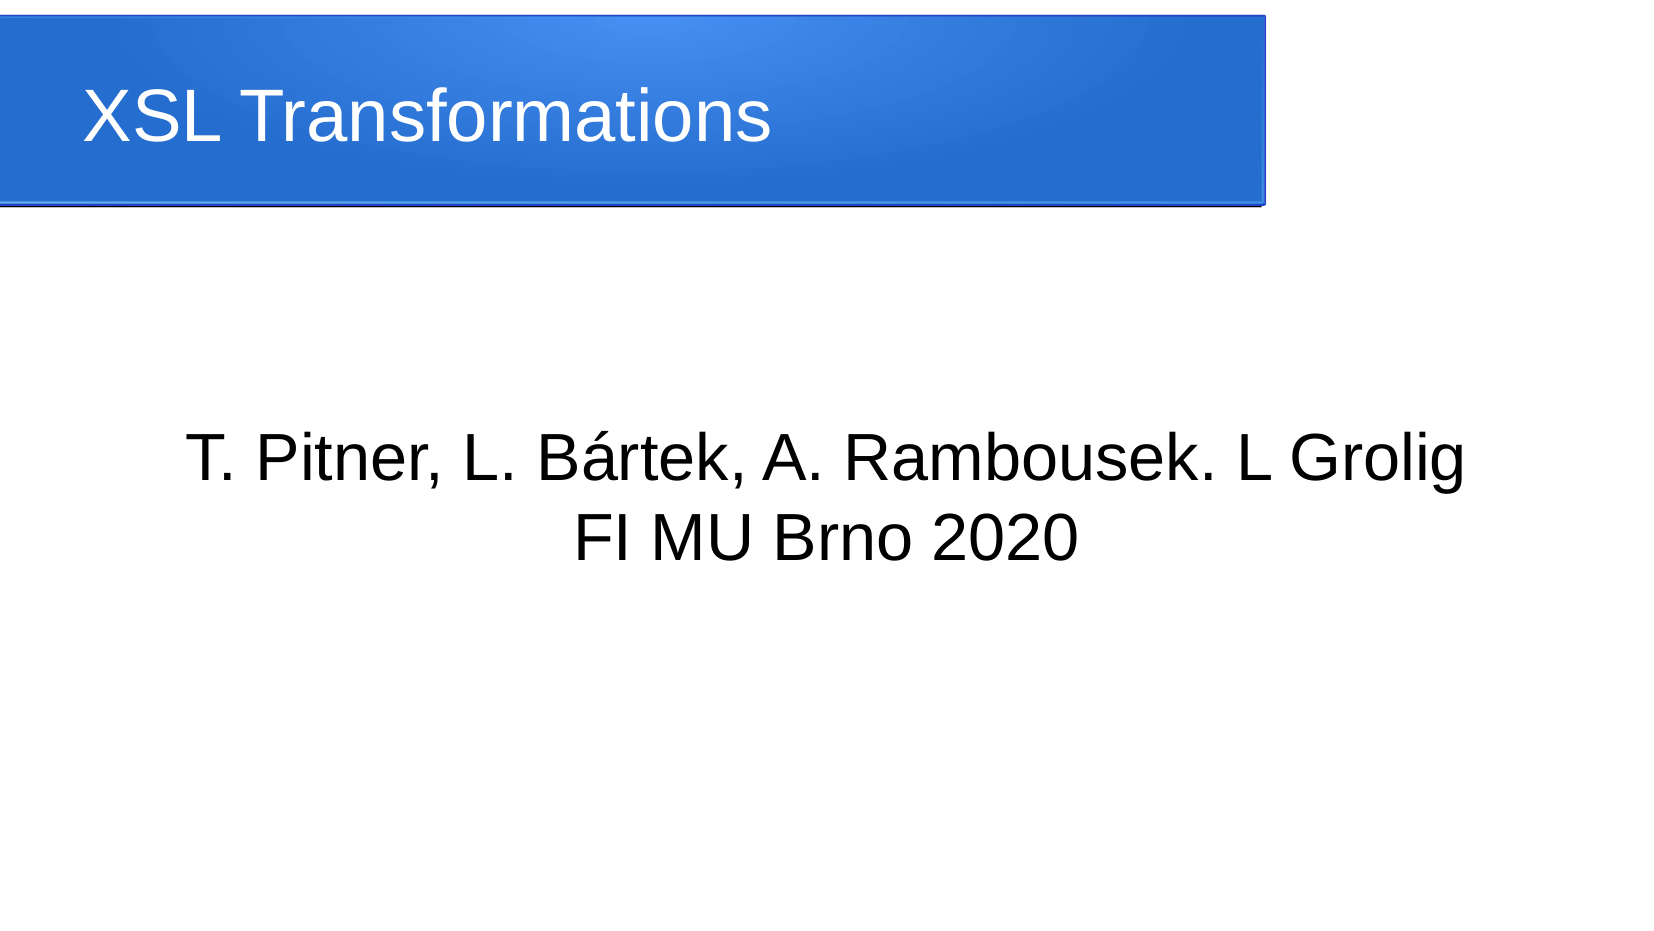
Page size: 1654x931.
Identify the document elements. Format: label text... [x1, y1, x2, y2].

text_box T. Pitner, L. Bártek, A. Rambousek. L Grolig FI MU Brno 2020 [82, 224, 1571, 764]
text_box XSL Transformations [82, 35, 1235, 189]
picture [0, 13, 1269, 211]
